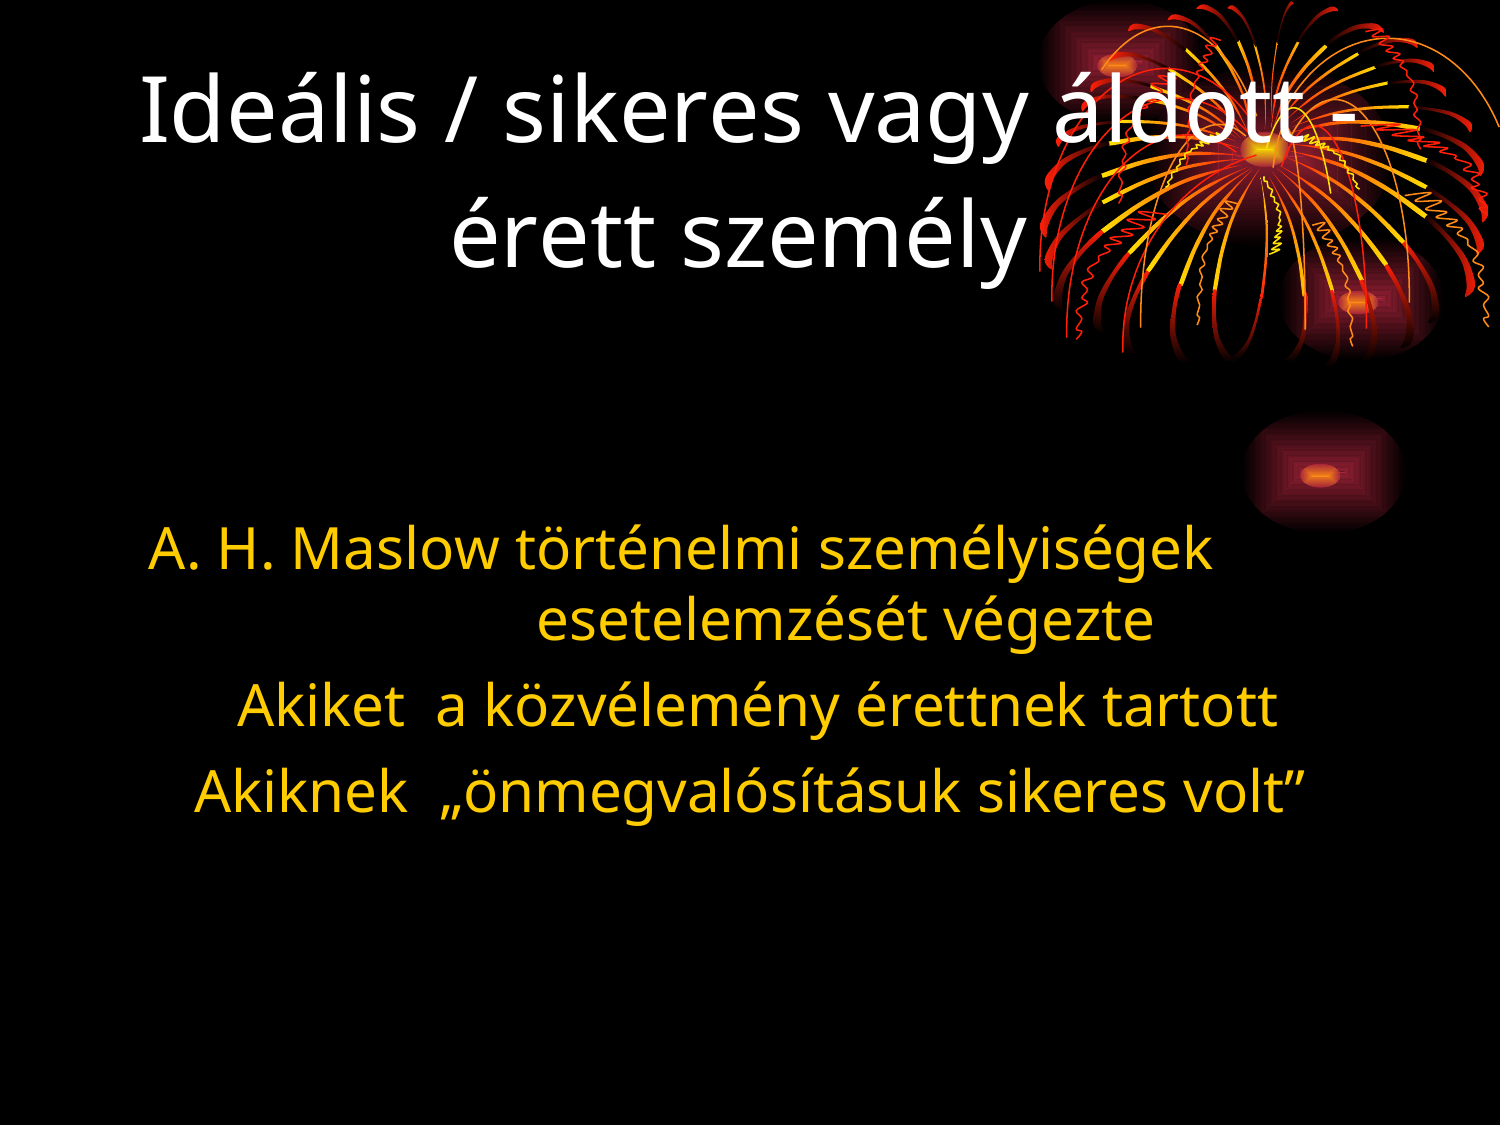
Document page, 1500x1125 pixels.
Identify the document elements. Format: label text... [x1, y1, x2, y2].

list A. H. Maslow történelmi személyiségek esetelemzését végezte Akiket a közvélemény érettnek tartott Akiknek „önmegvalósításuk sikeres volt” [112, 324, 1388, 1001]
title Ideális / sikeres vagy áldott - érett személy [112, 49, 1388, 290]
